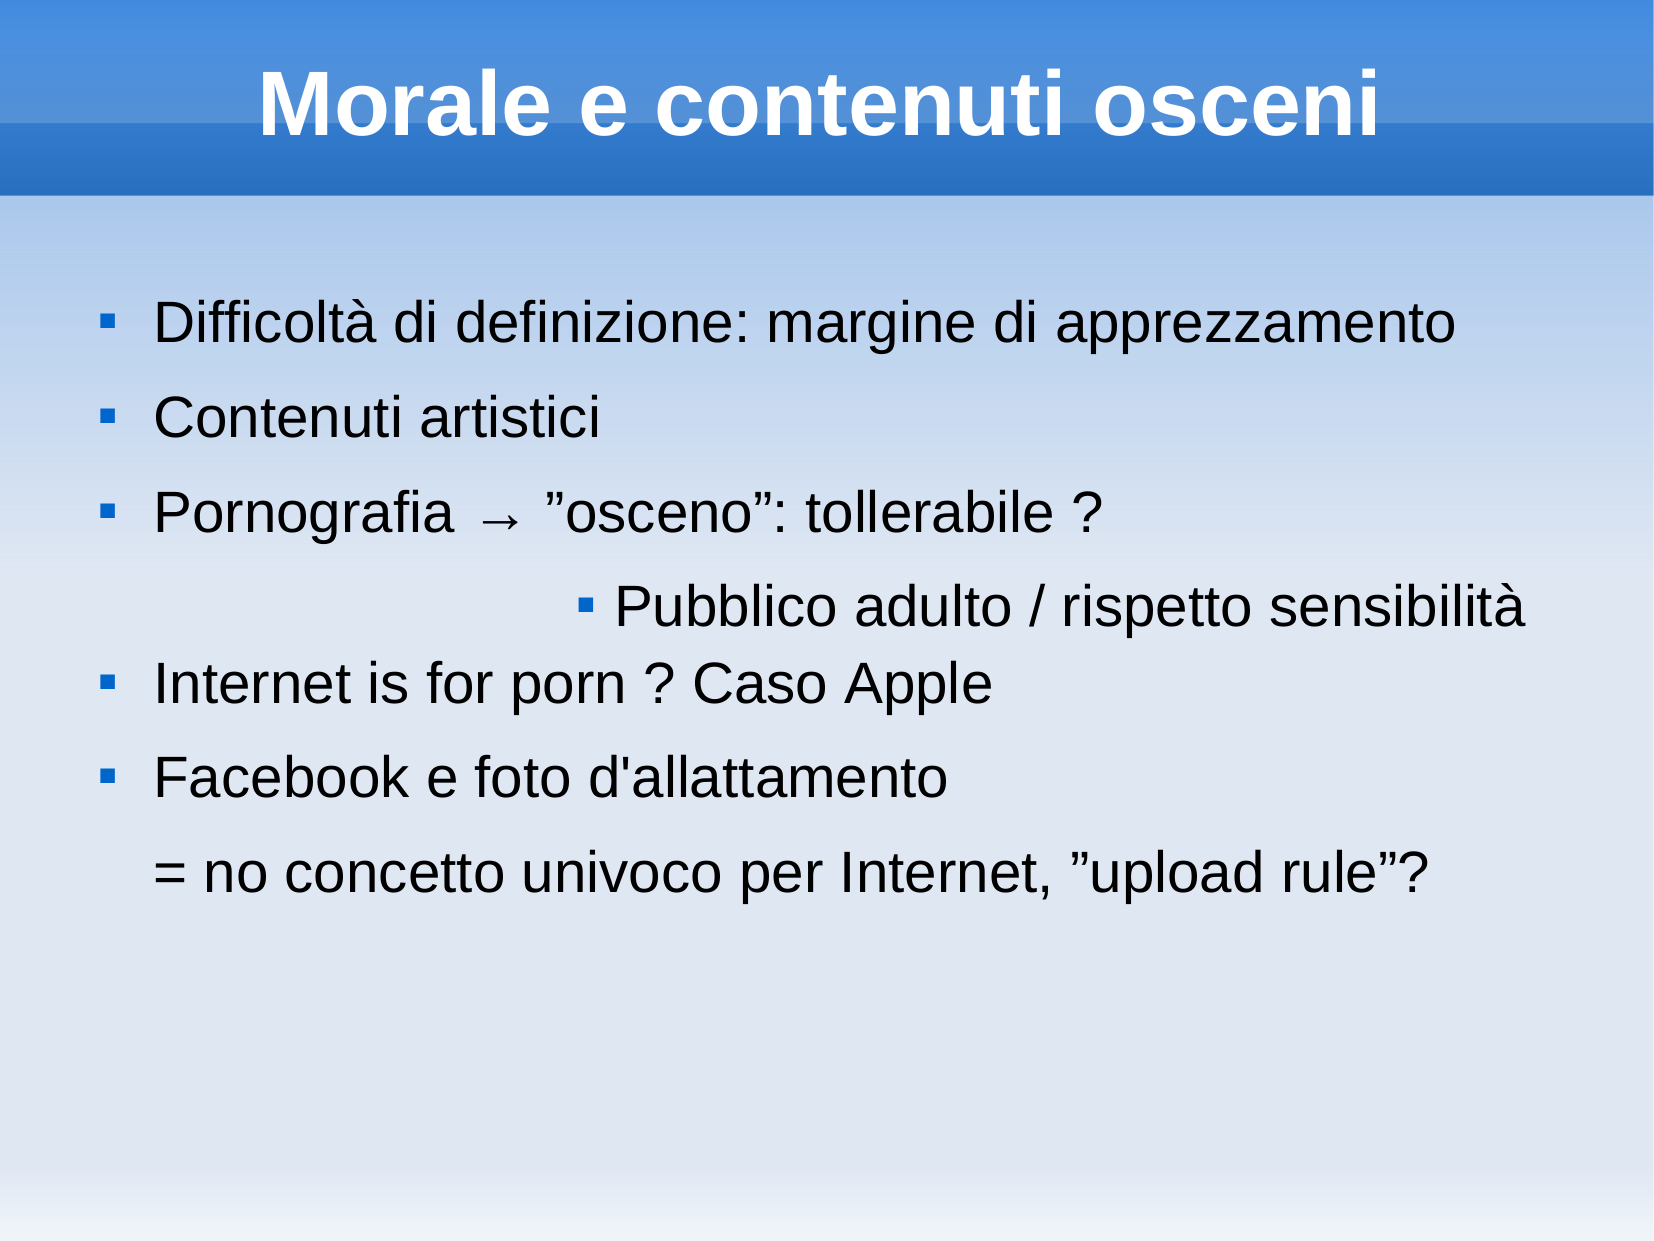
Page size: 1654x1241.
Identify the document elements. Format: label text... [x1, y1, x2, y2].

title Morale e contenuti osceni [76, 7, 1565, 200]
picture [0, 0, 1654, 1241]
list Difficoltà di definizione: margine di apprezzamento Contenuti artistici Pornografia → ”osceno”: tollerabile ? Pubblico adulto / rispetto sensibilità Internet is for porn ? Caso Apple Facebook e foto d'allattamento = no concetto univoco per Internet, ”upload rule”? [82, 290, 1571, 1094]
